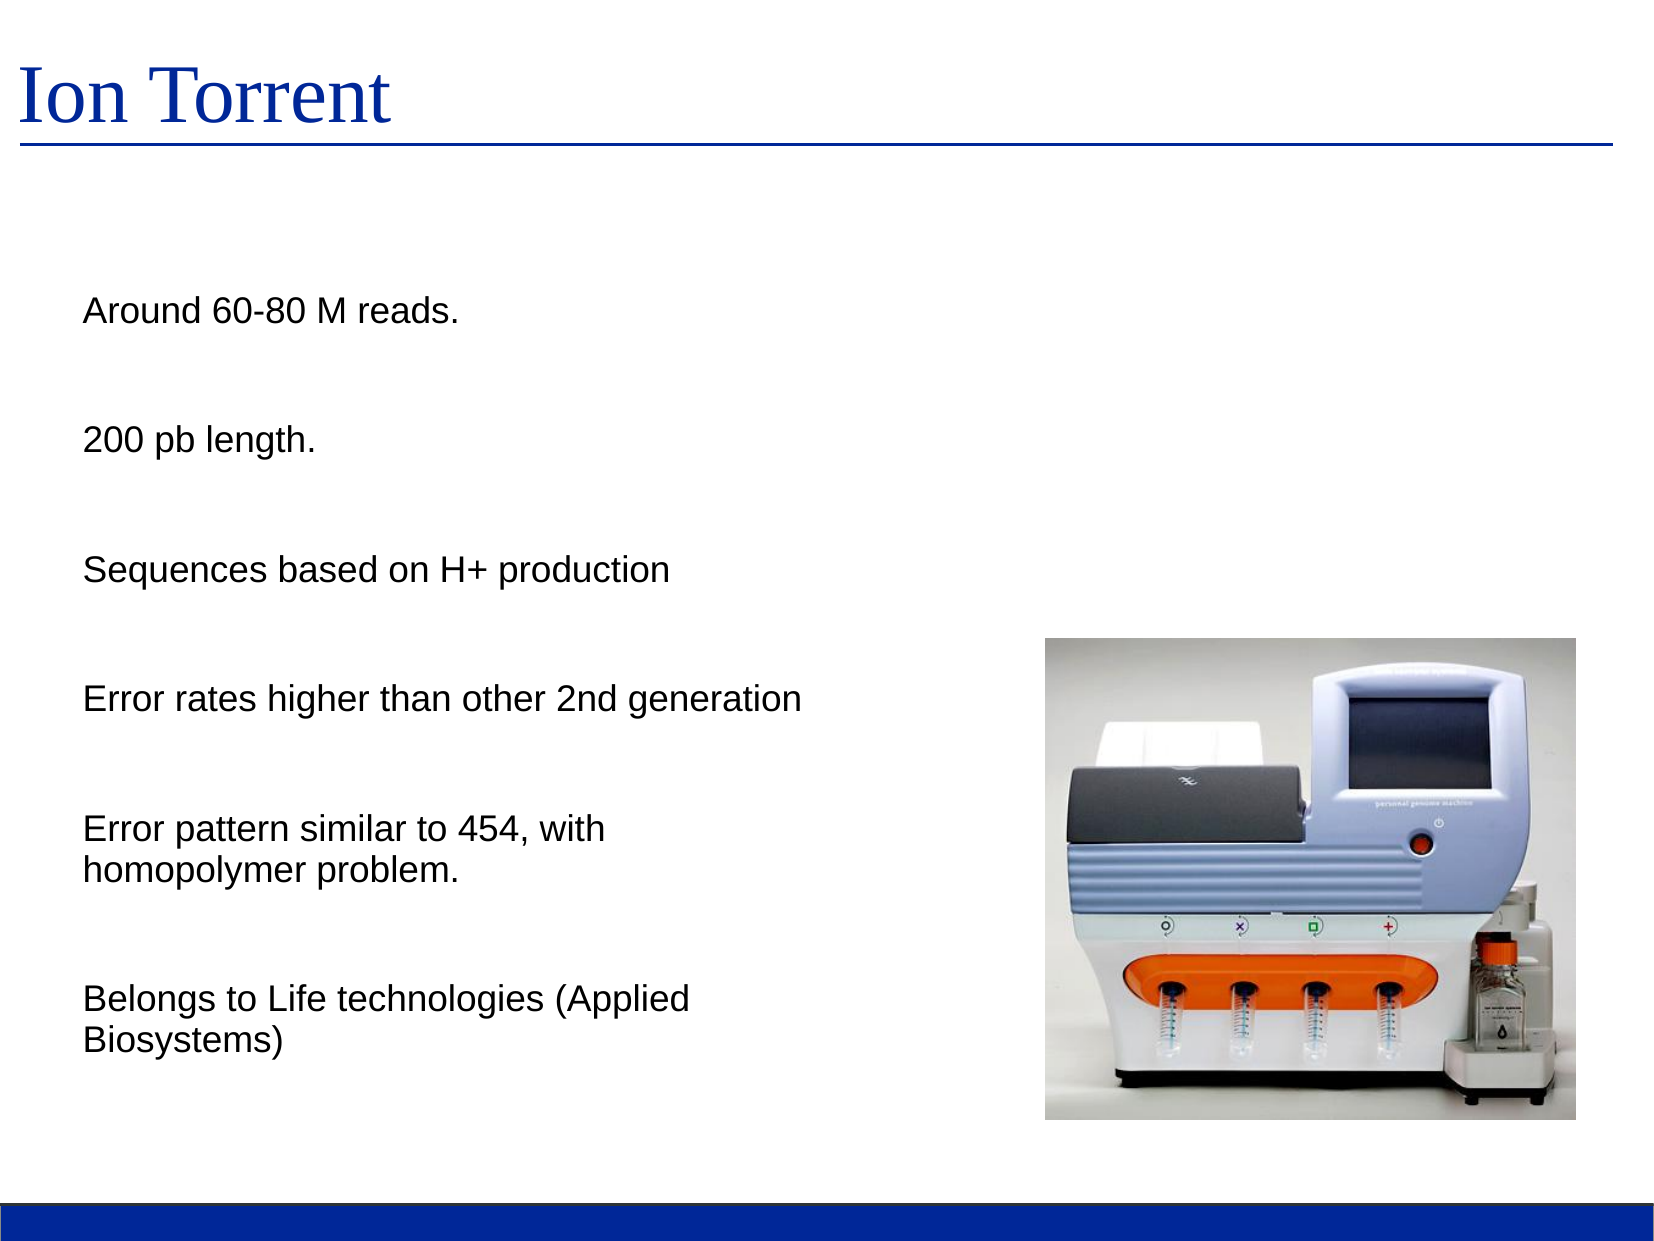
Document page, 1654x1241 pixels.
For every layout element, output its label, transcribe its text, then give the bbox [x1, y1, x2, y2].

picture [1045, 638, 1576, 1120]
list Around 60-80 M reads. 200 pb length. Sequences based on H+ production Error rates higher than other 2nd generation Error pattern similar to 454, with homopolymer problem. Belongs to Life technologies (Applied Biosystems) [82, 290, 809, 1109]
title Ion Torrent [17, 0, 1589, 198]
